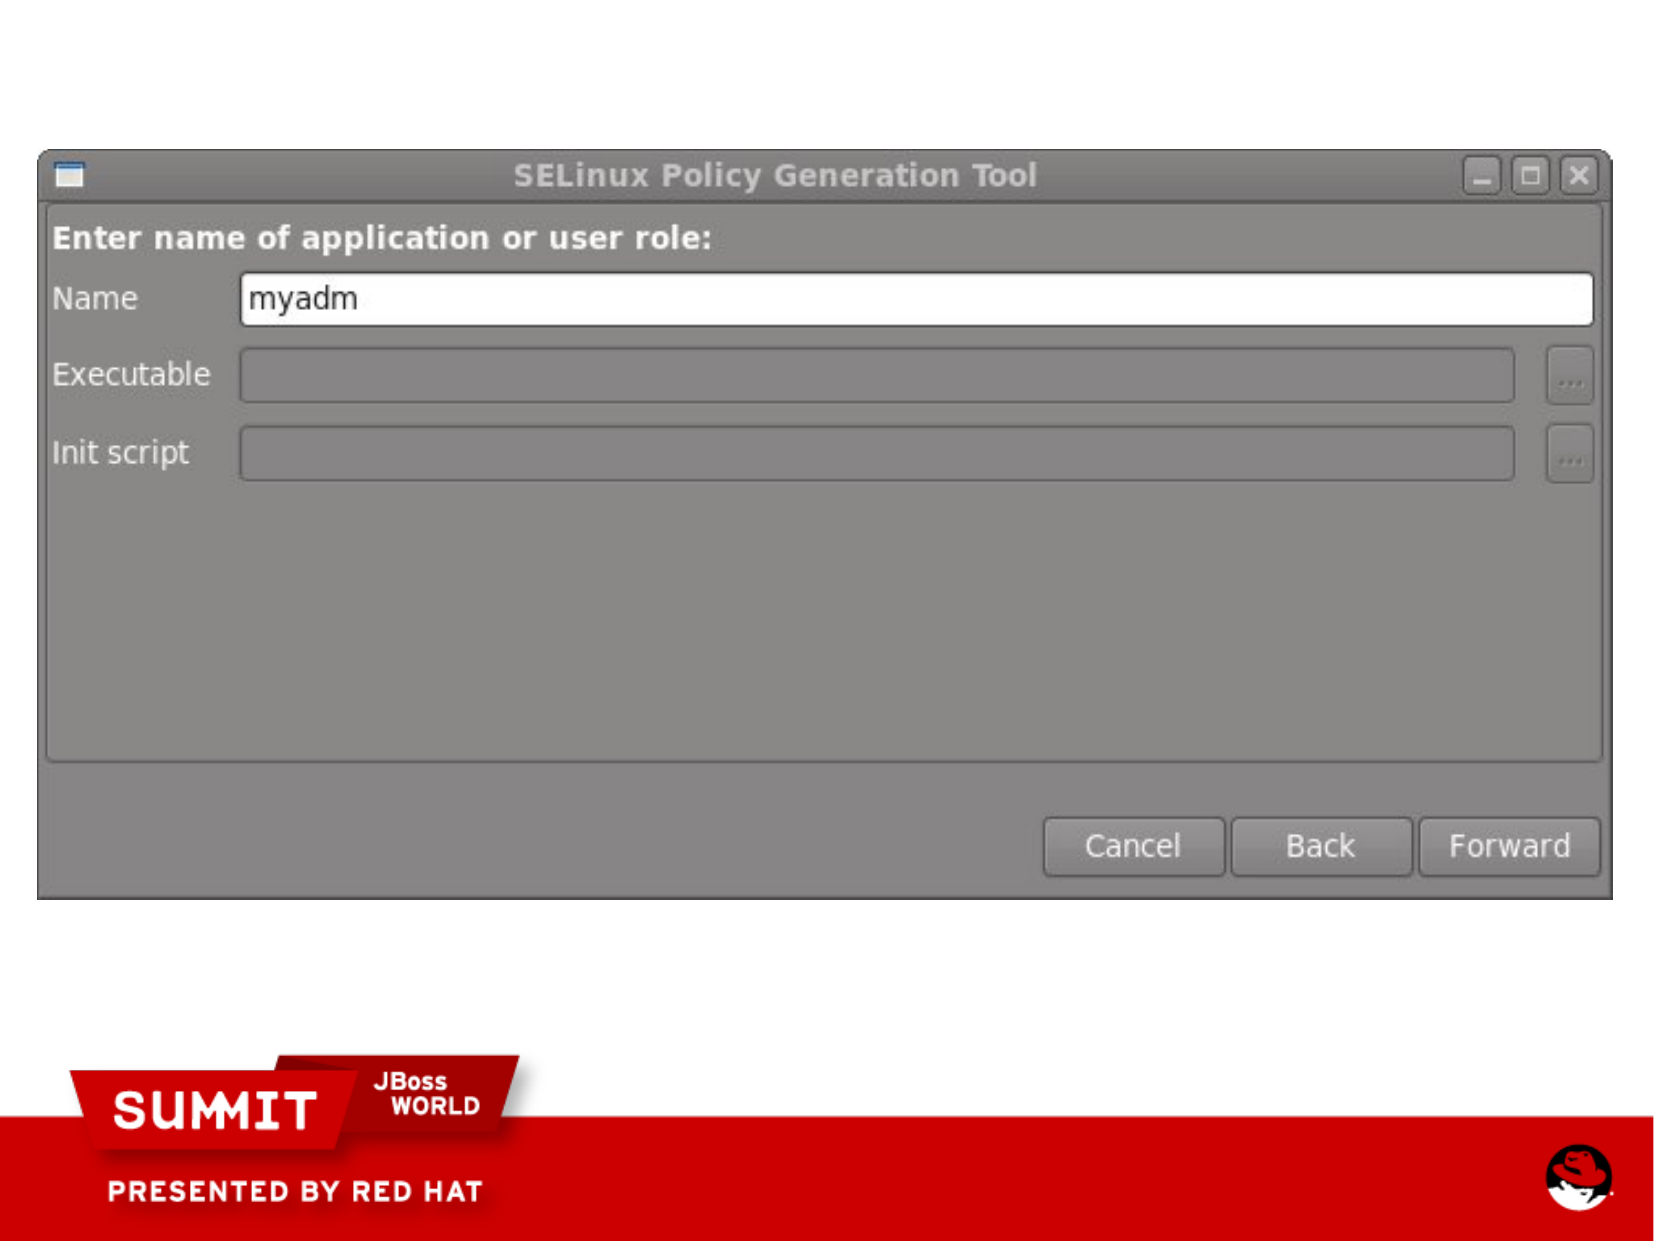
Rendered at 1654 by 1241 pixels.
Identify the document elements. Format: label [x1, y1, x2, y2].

picture [37, 149, 1613, 901]
picture [0, 1043, 1654, 1241]
